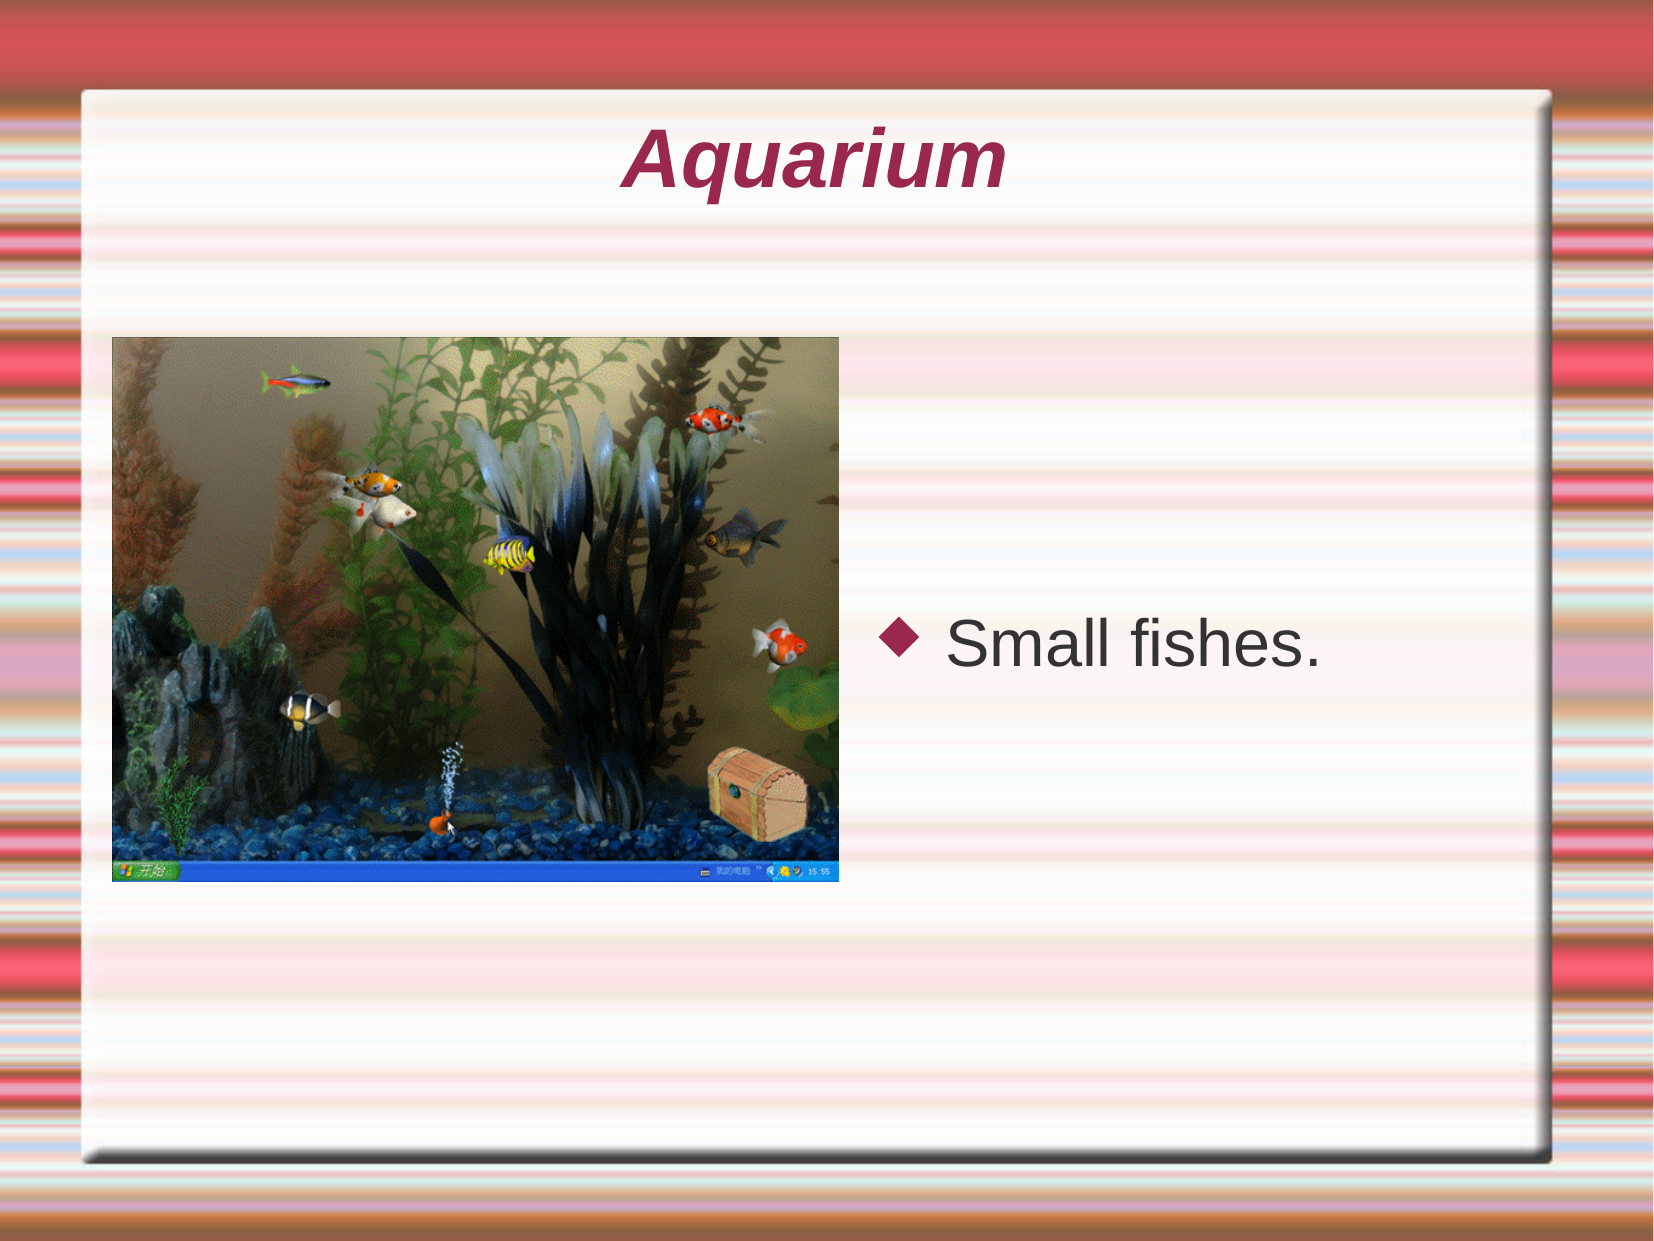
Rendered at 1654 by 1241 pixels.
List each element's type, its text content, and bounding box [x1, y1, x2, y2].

picture [0, 0, 1654, 1241]
list Small fishes. [862, 606, 1589, 1241]
title Aquarium [82, 55, 1571, 263]
